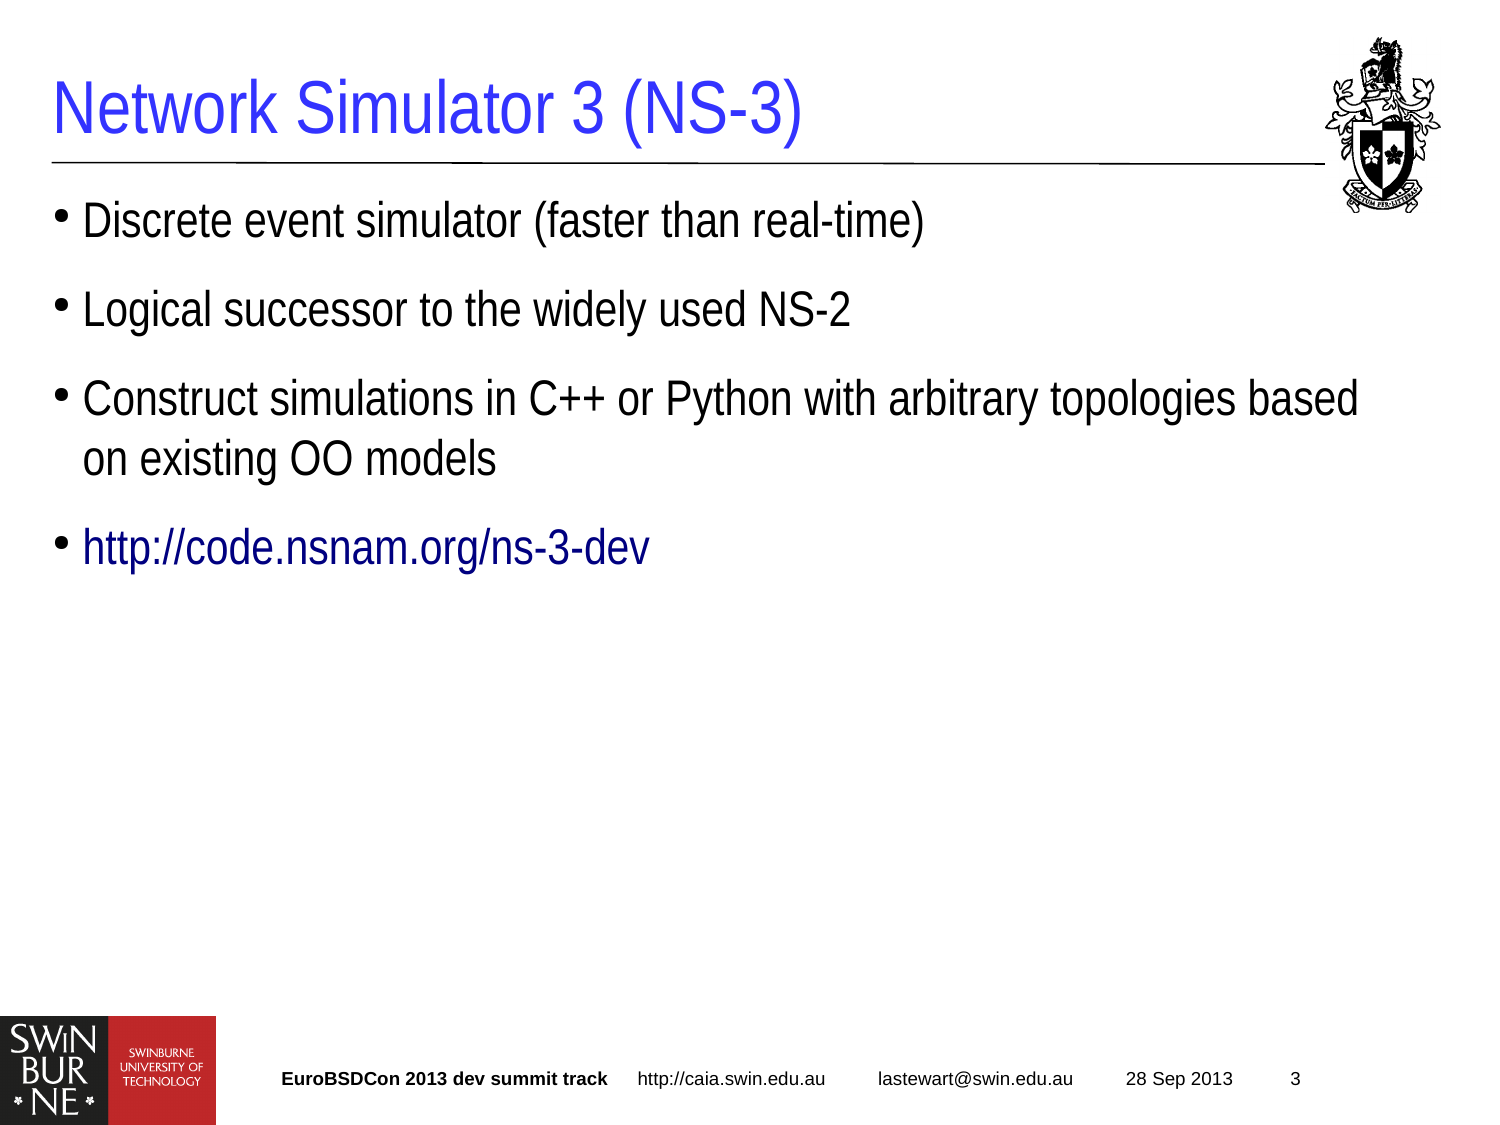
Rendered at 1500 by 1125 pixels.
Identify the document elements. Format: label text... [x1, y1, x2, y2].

picture [1325, 37, 1441, 213]
list Discrete event simulator (faster than real-time) Logical successor to the widely used NS-2 Construct simulations in C++ or Python with arbitrary topologies based on existing OO models http://code.nsnam.org/ns-3-dev [52, 187, 1415, 938]
title Network Simulator 3 (NS-3) [52, 58, 1325, 164]
picture [0, 1016, 216, 1125]
